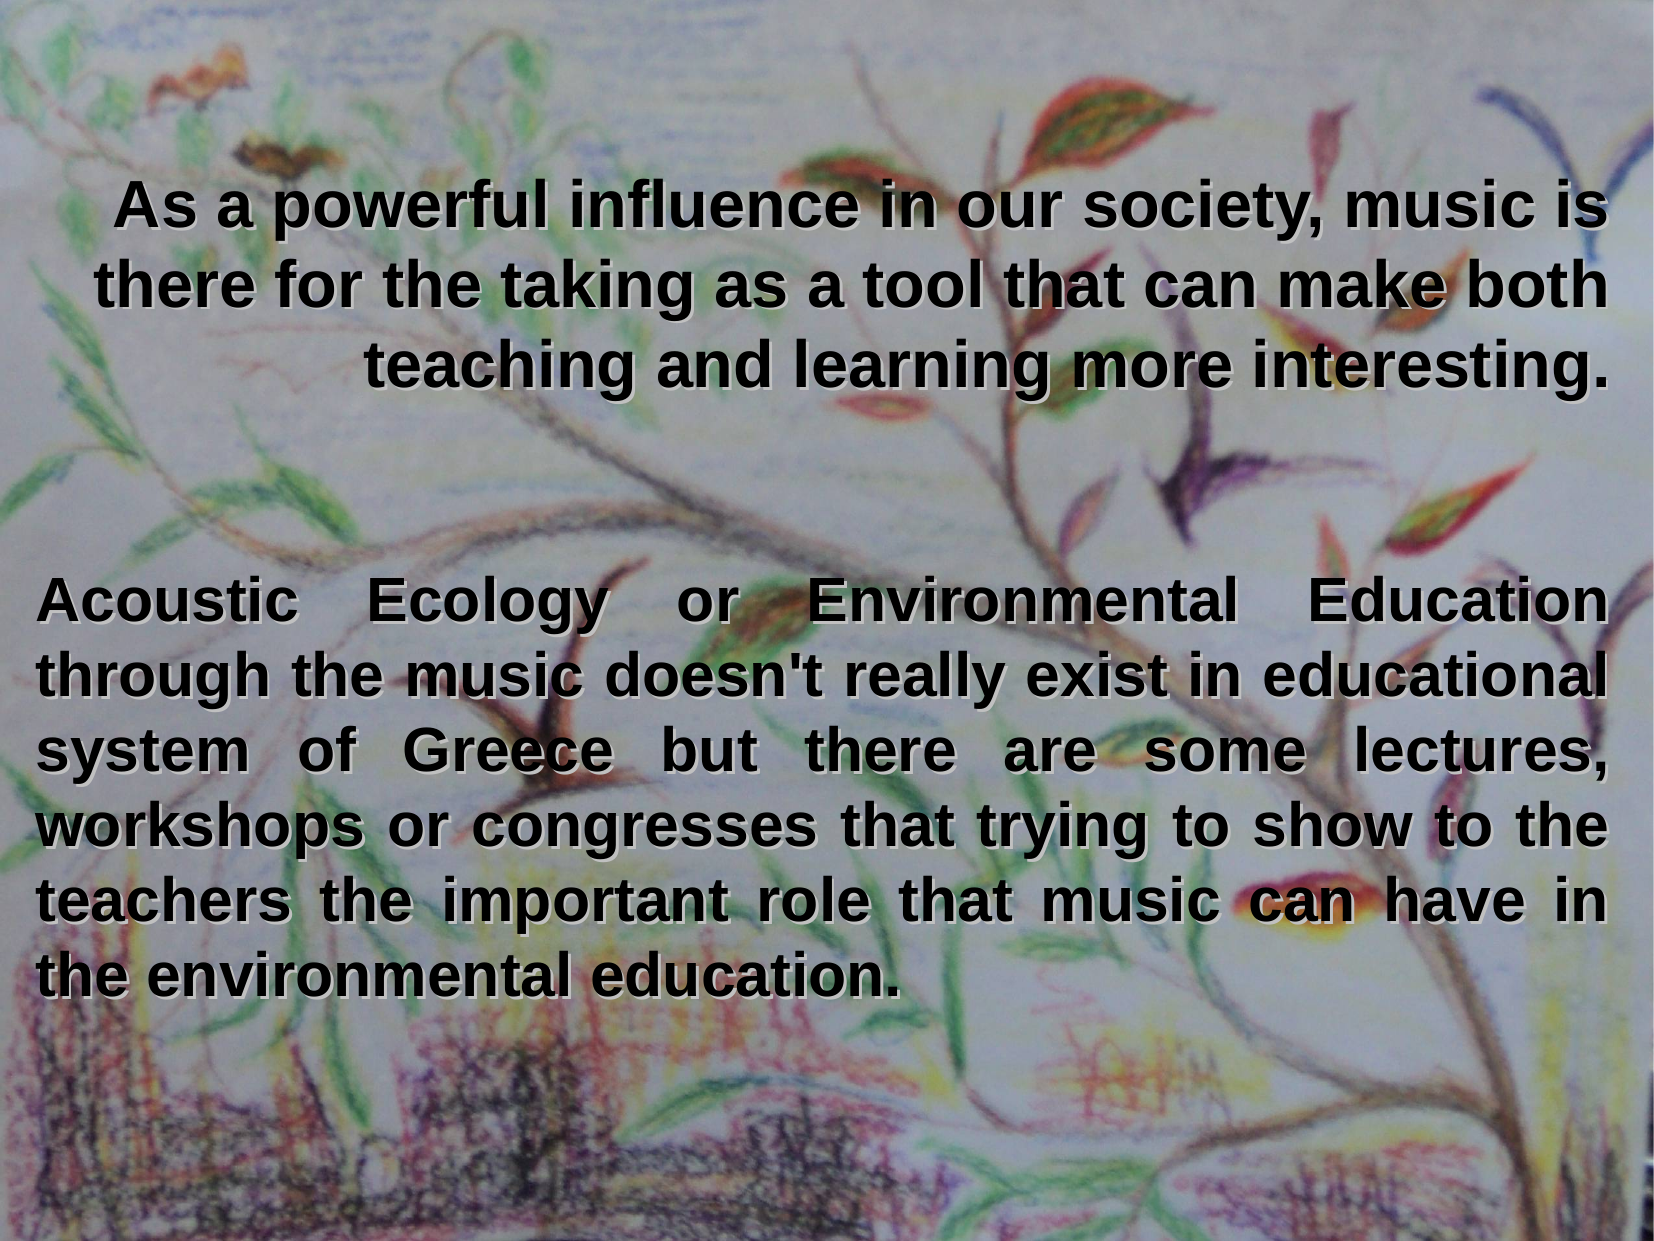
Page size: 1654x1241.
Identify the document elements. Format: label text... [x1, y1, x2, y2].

subtitle As a powerful influence in our society, music is there for the taking as a tool that can make both teaching and learning more interesting. Acoustic Ecology or Environmental Education through the music doesn't really exist in educational system of Greece but there are some lectures, workshops or congresses that trying to show to the teachers the important role that music can have in the environmental education. [35, 70, 1630, 1099]
